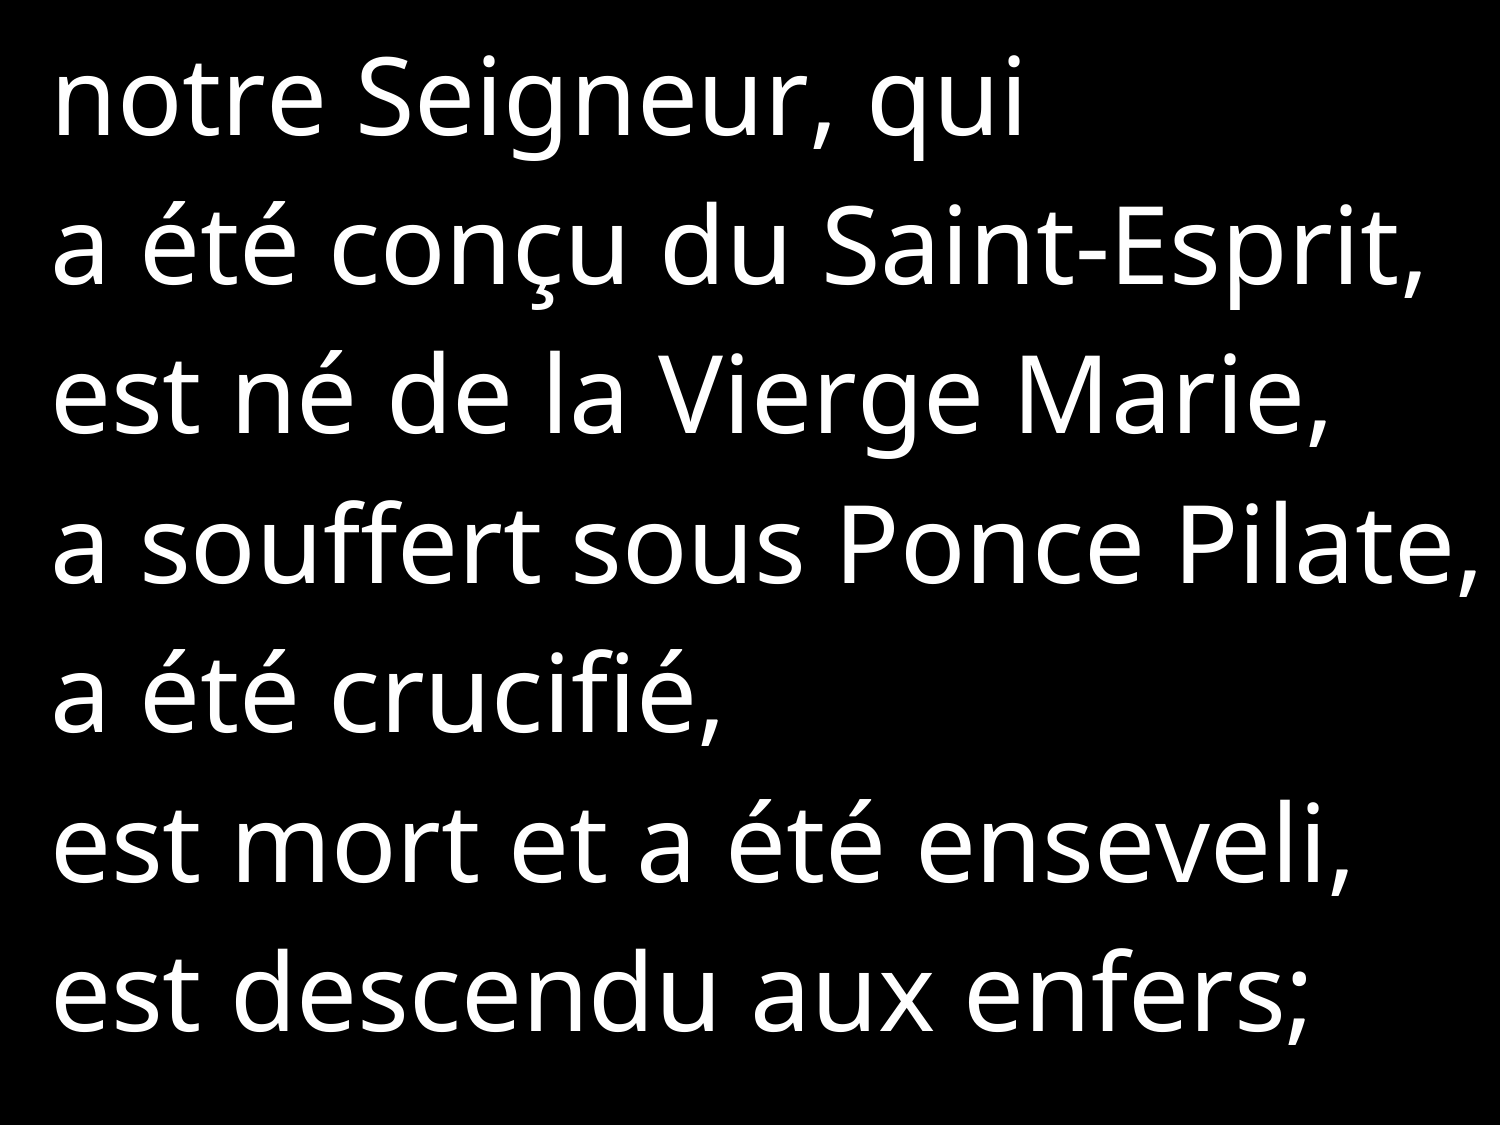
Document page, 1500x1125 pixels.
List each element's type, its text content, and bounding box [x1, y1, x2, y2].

text_box notre Seigneur, qui a été conçu du Saint-Esprit, est né de la Vierge Marie, a souffert sous Ponce Pilate, a été crucifié, est mort et a été enseveli, est descendu aux enfers; [35, 0, 1500, 1125]
